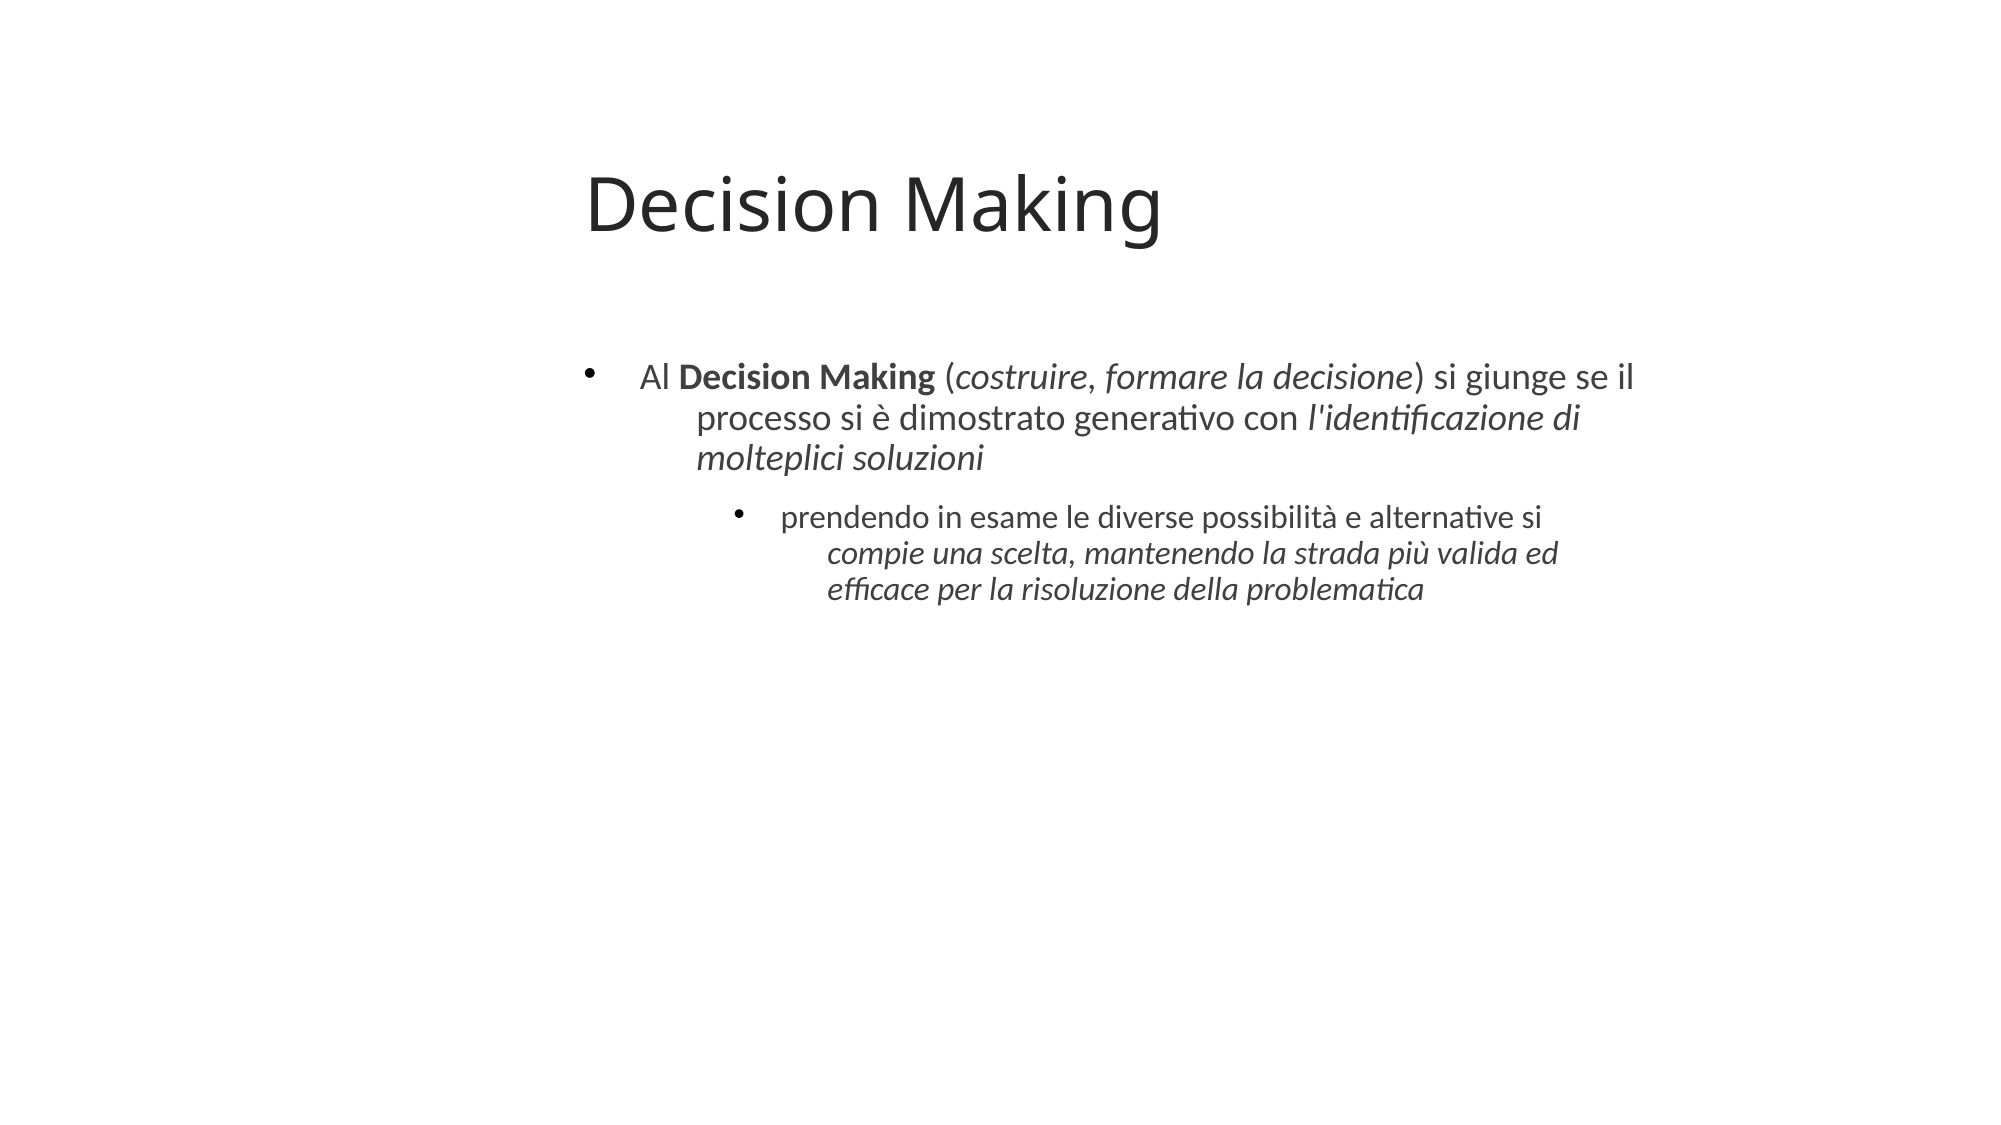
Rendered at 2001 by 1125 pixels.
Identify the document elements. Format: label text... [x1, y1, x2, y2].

title Decision Making [569, 102, 1651, 313]
list Al Decision Making (costruire, formare la decisione) si giunge se il processo si è dimostrato generativo con l'identificazione di molteplici soluzioni prendendo in esame le diverse possibilità e alternative si compie una scelta, mantenendo la strada più valida ed efficace per la risoluzione della problematica [568, 350, 1651, 970]
